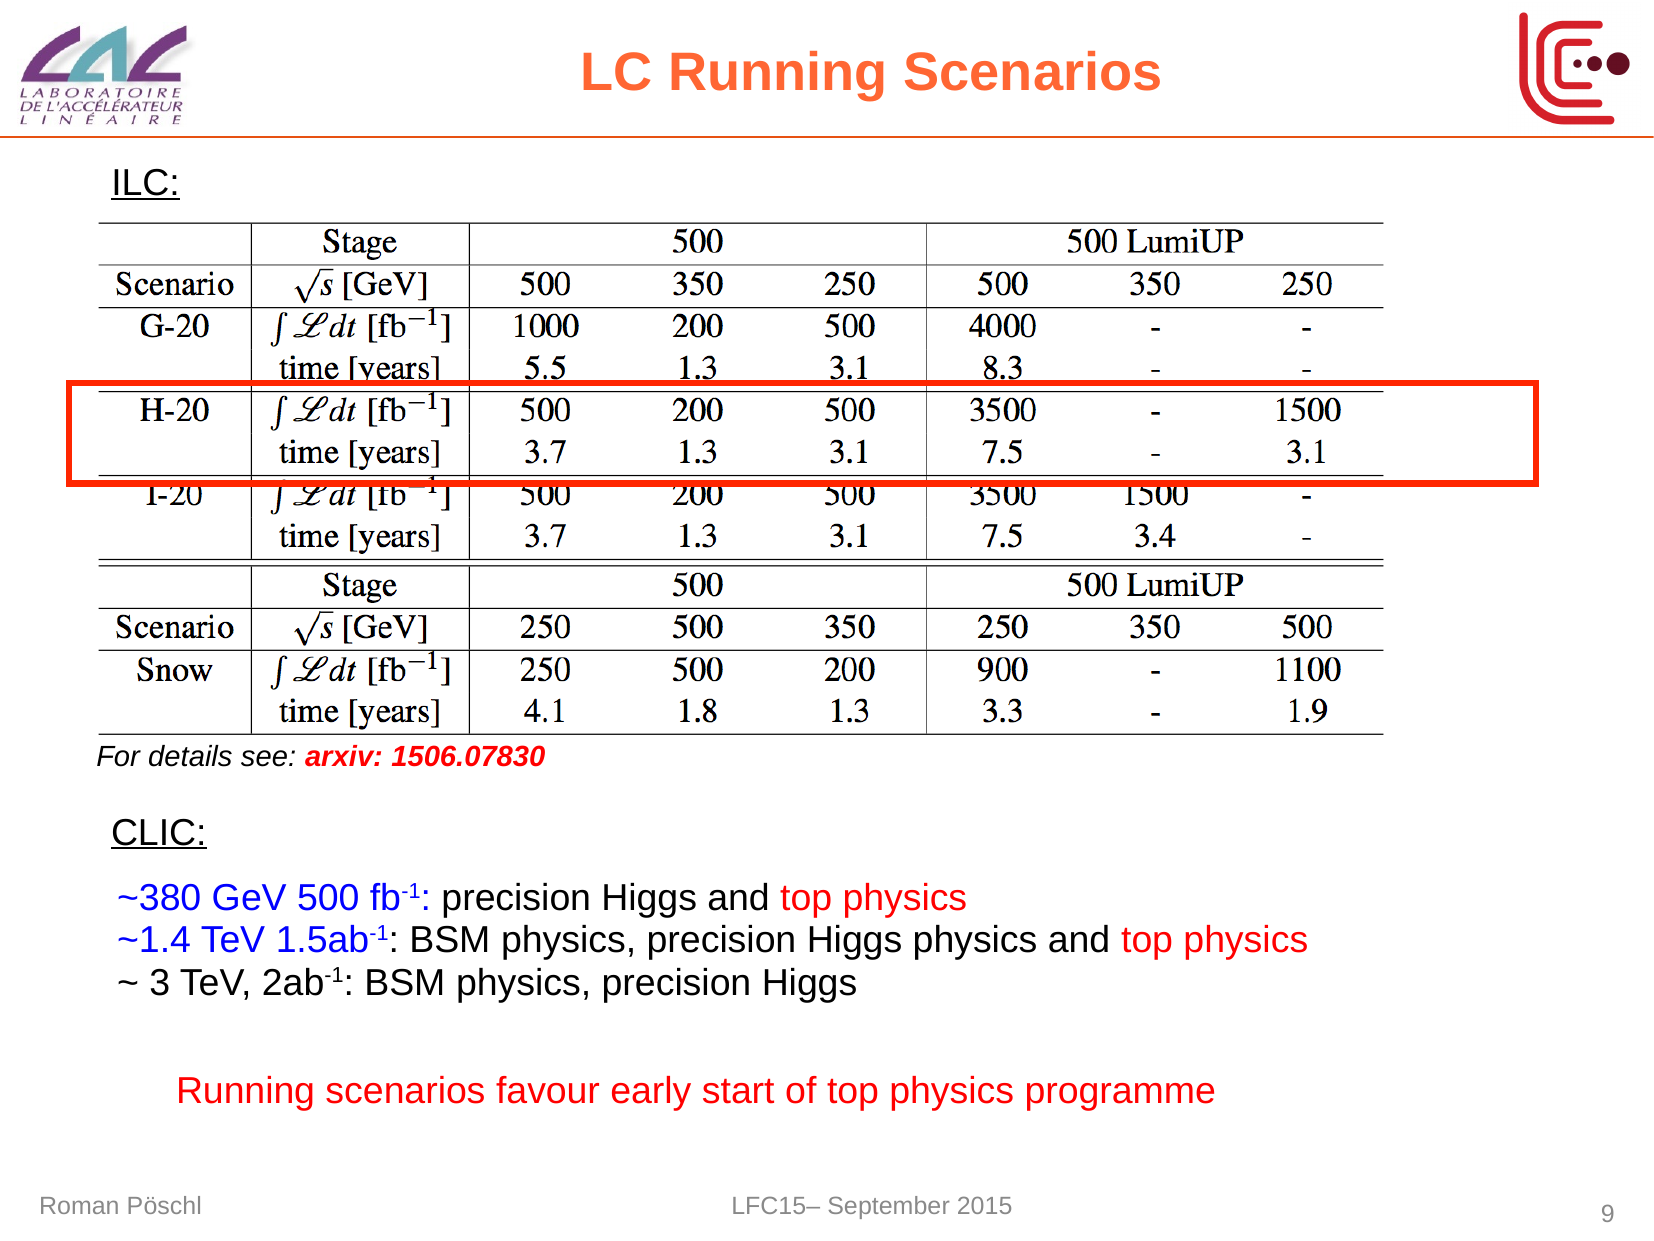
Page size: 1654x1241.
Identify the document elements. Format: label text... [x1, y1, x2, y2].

picture [70, 181, 1402, 380]
picture [70, 487, 1402, 753]
title LC Running Scenarios [128, 29, 1617, 113]
picture [1508, 2, 1641, 135]
picture [72, 386, 1402, 480]
picture [17, 22, 199, 127]
text_box Running scenarios favour early start of top physics programme [161, 1061, 1244, 1161]
text_box CLIC: [96, 803, 222, 861]
text_box ~380 GeV 500 fb-1: precision Higgs and top physics ~1.4 TeV 1.5ab-1: BSM physics, precision Higgs physics and top physics ~ 3 TeV, 2ab-1: BSM physics, precision Higgs [102, 869, 1330, 1015]
text_box For details see: arxiv: 1506.07830 [81, 732, 697, 790]
text_box ILC: [96, 154, 195, 211]
